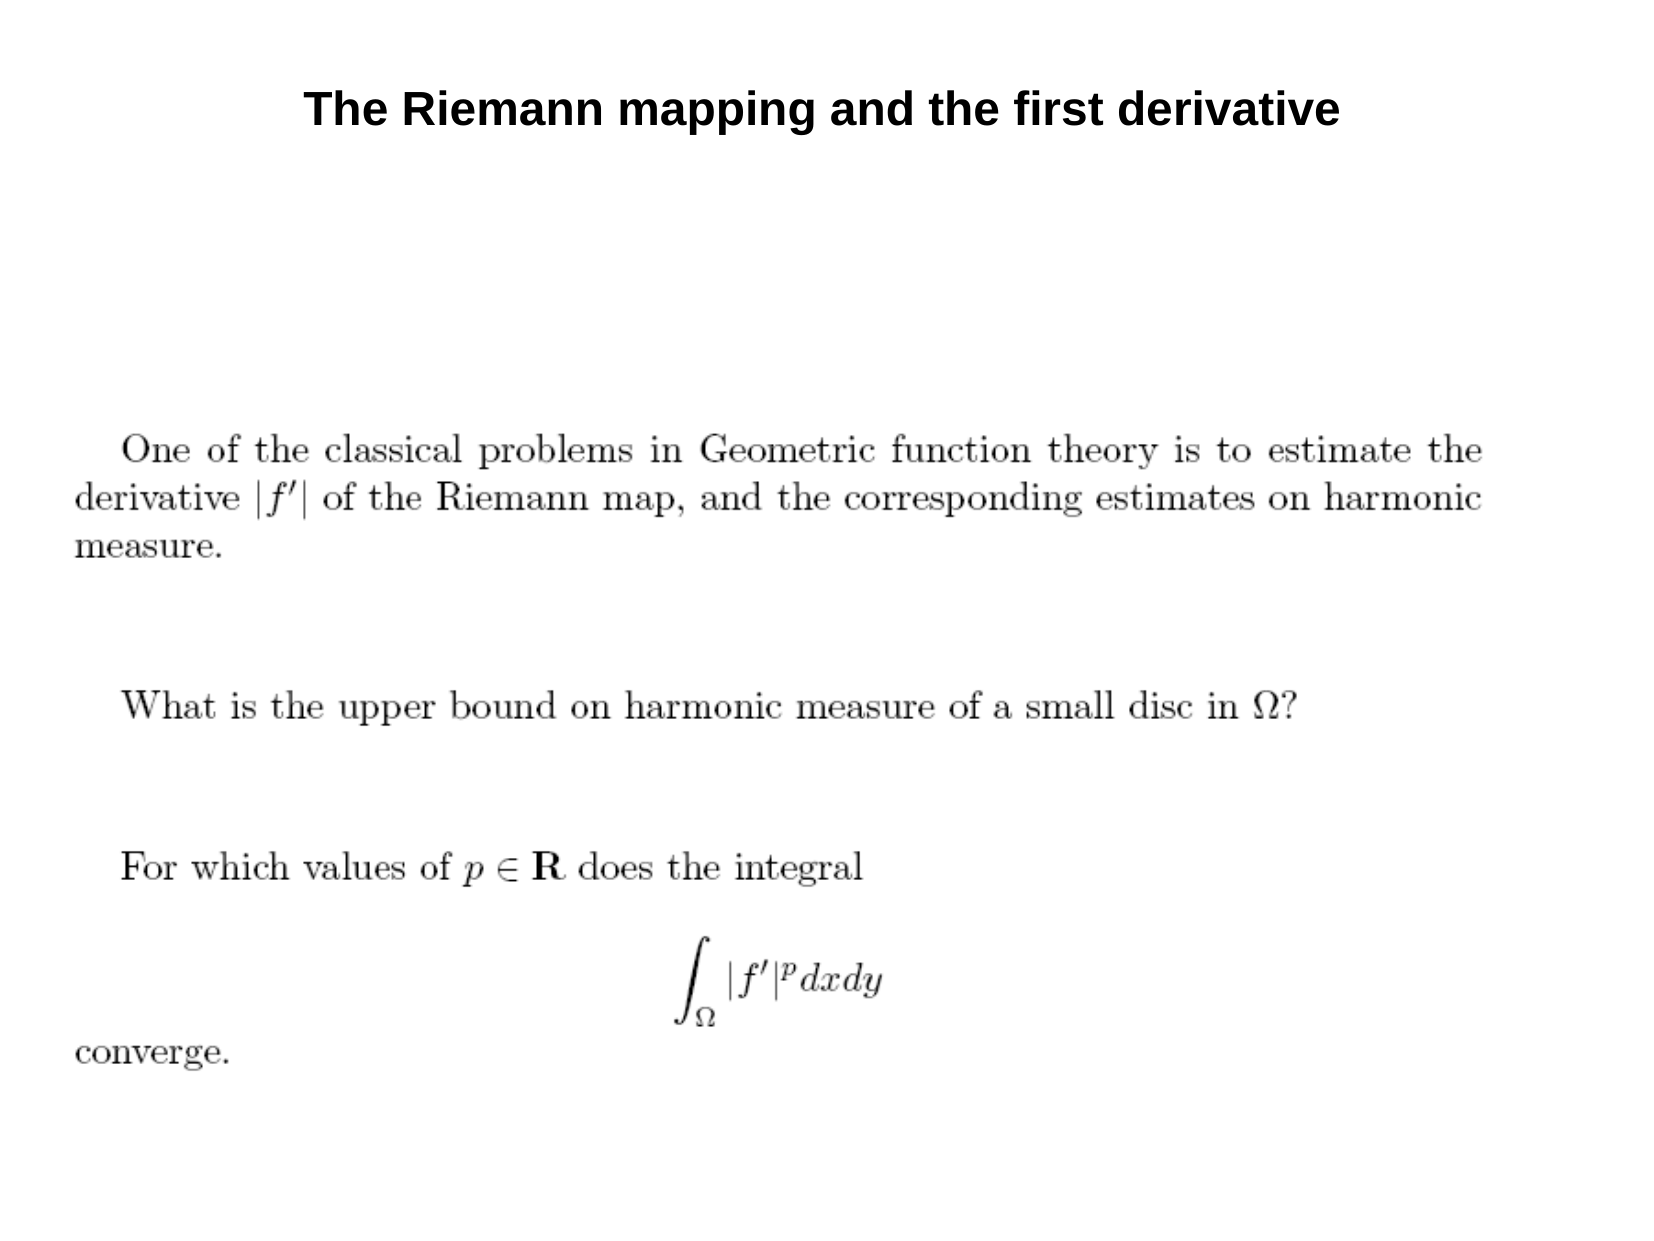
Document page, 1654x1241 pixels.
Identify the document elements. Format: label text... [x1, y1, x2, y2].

picture [34, 374, 1654, 1110]
text_box The Riemann mapping and the first derivative [278, 75, 1371, 144]
